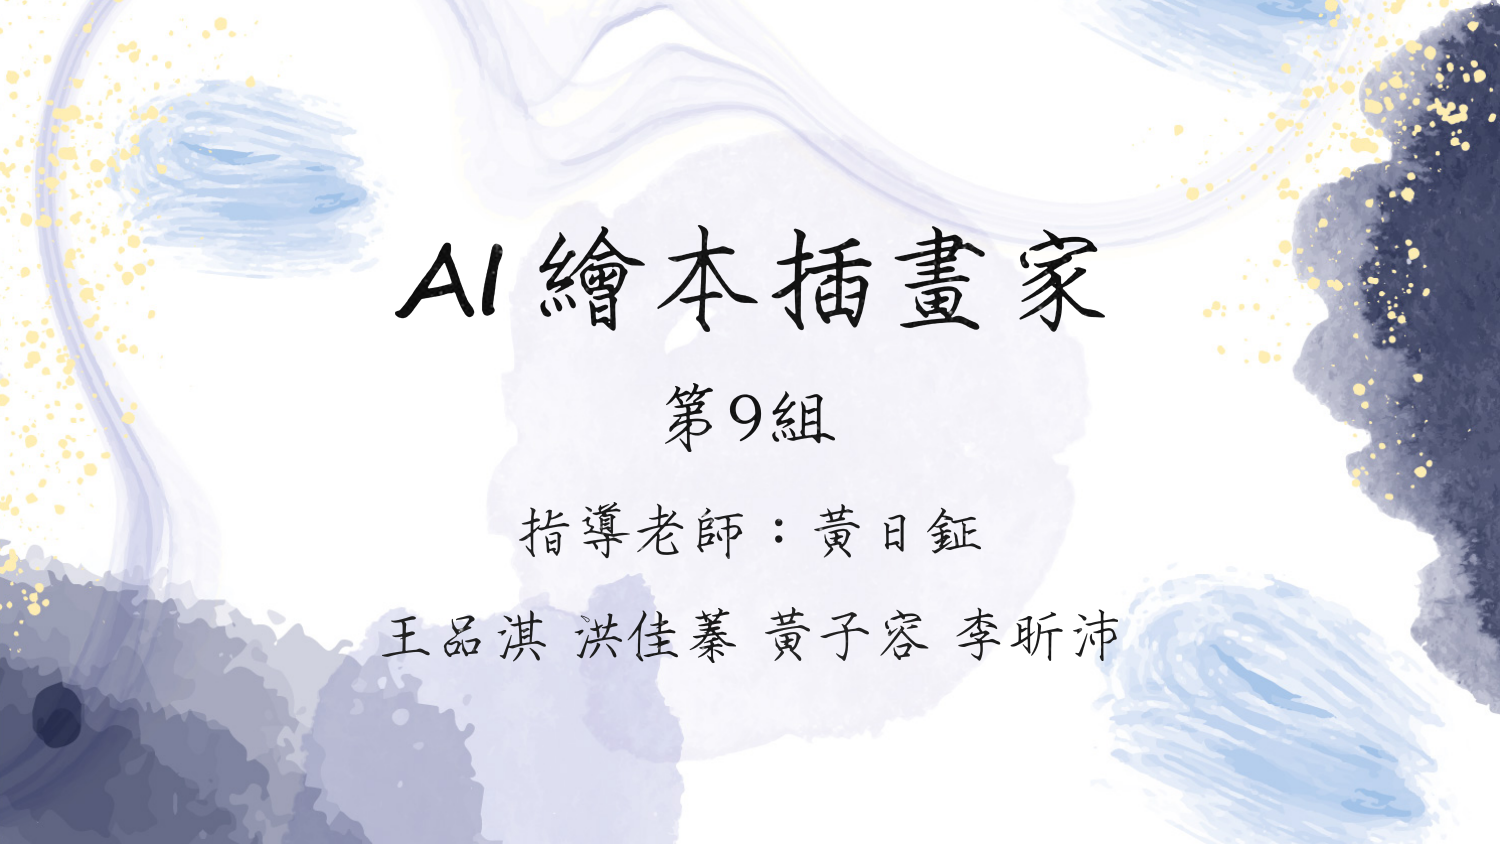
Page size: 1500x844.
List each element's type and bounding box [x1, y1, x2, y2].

picture [765, 607, 1118, 661]
picture [382, 608, 736, 663]
picture [395, 225, 1105, 332]
picture [665, 383, 835, 452]
picture [519, 502, 981, 559]
